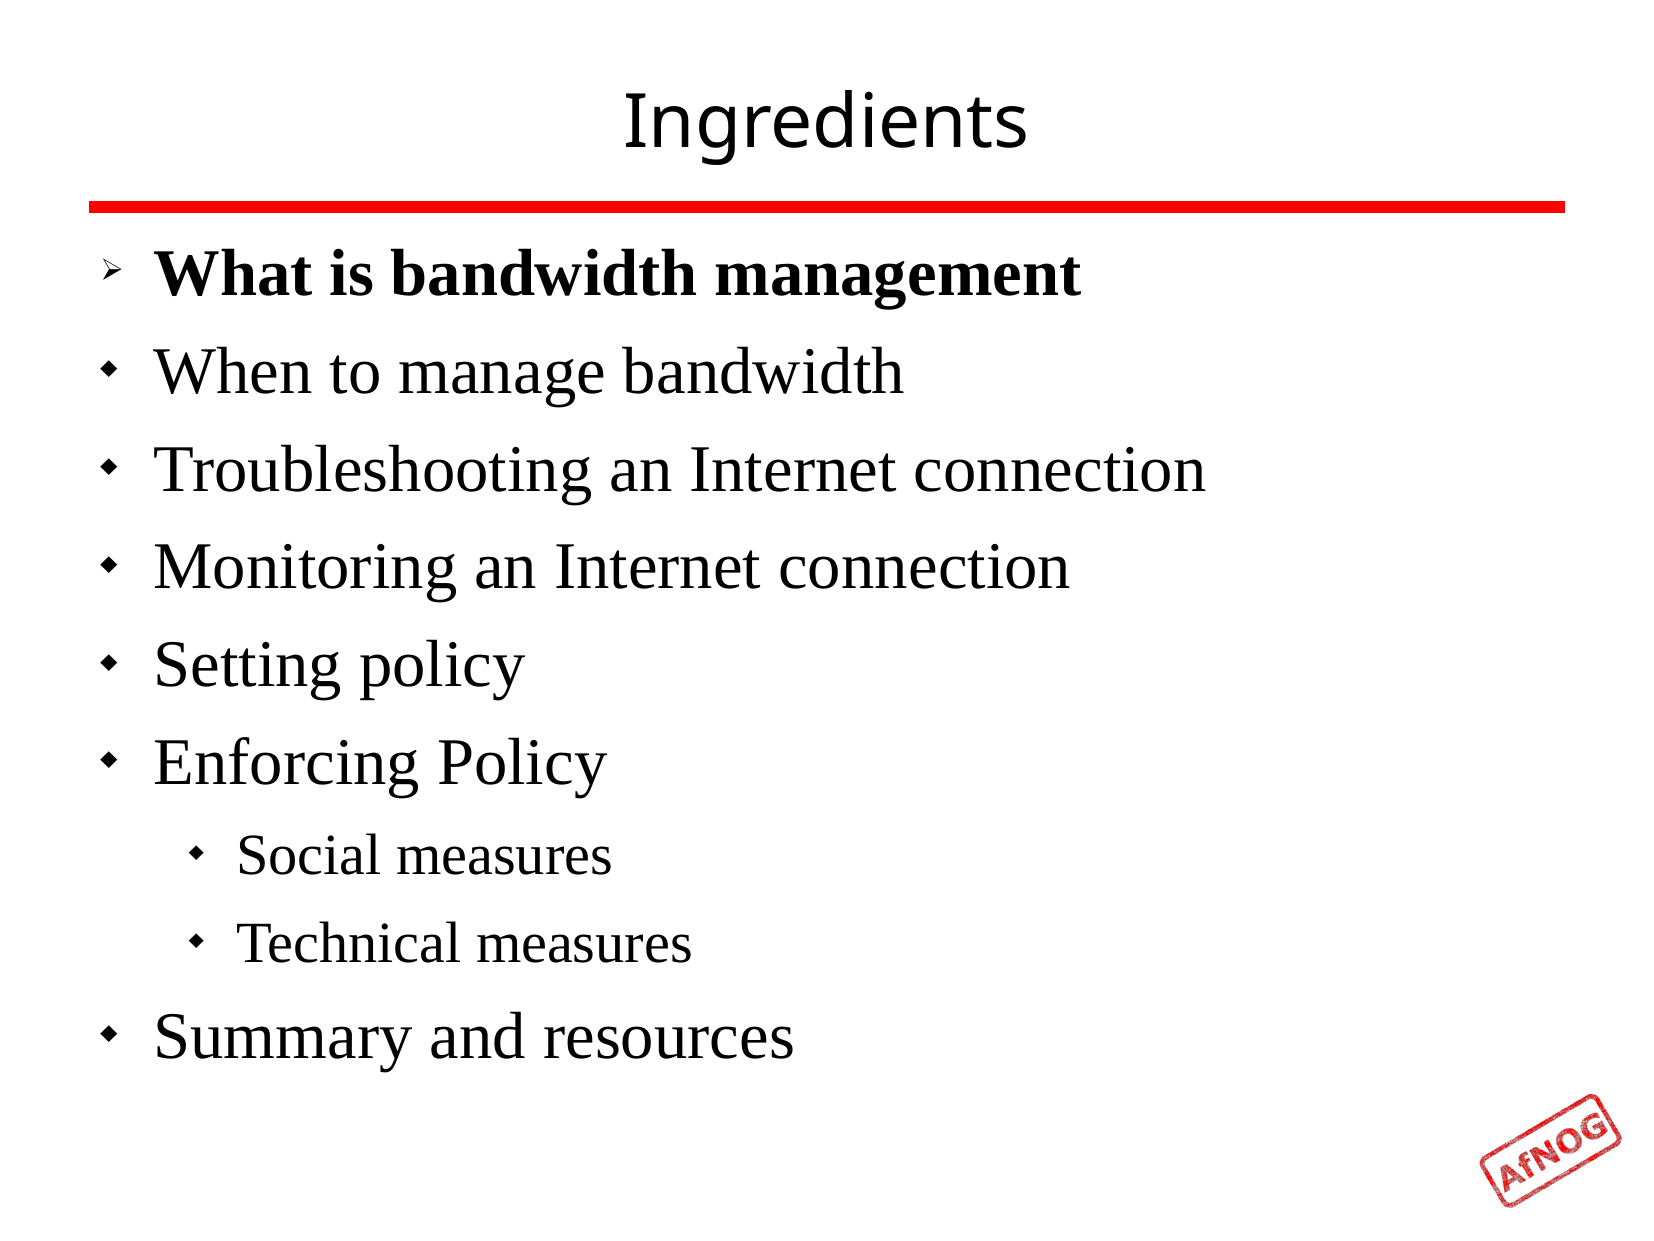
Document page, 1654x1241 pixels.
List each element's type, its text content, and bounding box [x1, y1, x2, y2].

title Ingredients [82, 29, 1571, 207]
picture [1476, 1090, 1625, 1211]
list What is bandwidth management When to manage bandwidth Troubleshooting an Internet connection Monitoring an Internet connection Setting policy Enforcing Policy Social measures Technical measures Summary and resources [82, 236, 1571, 1108]
